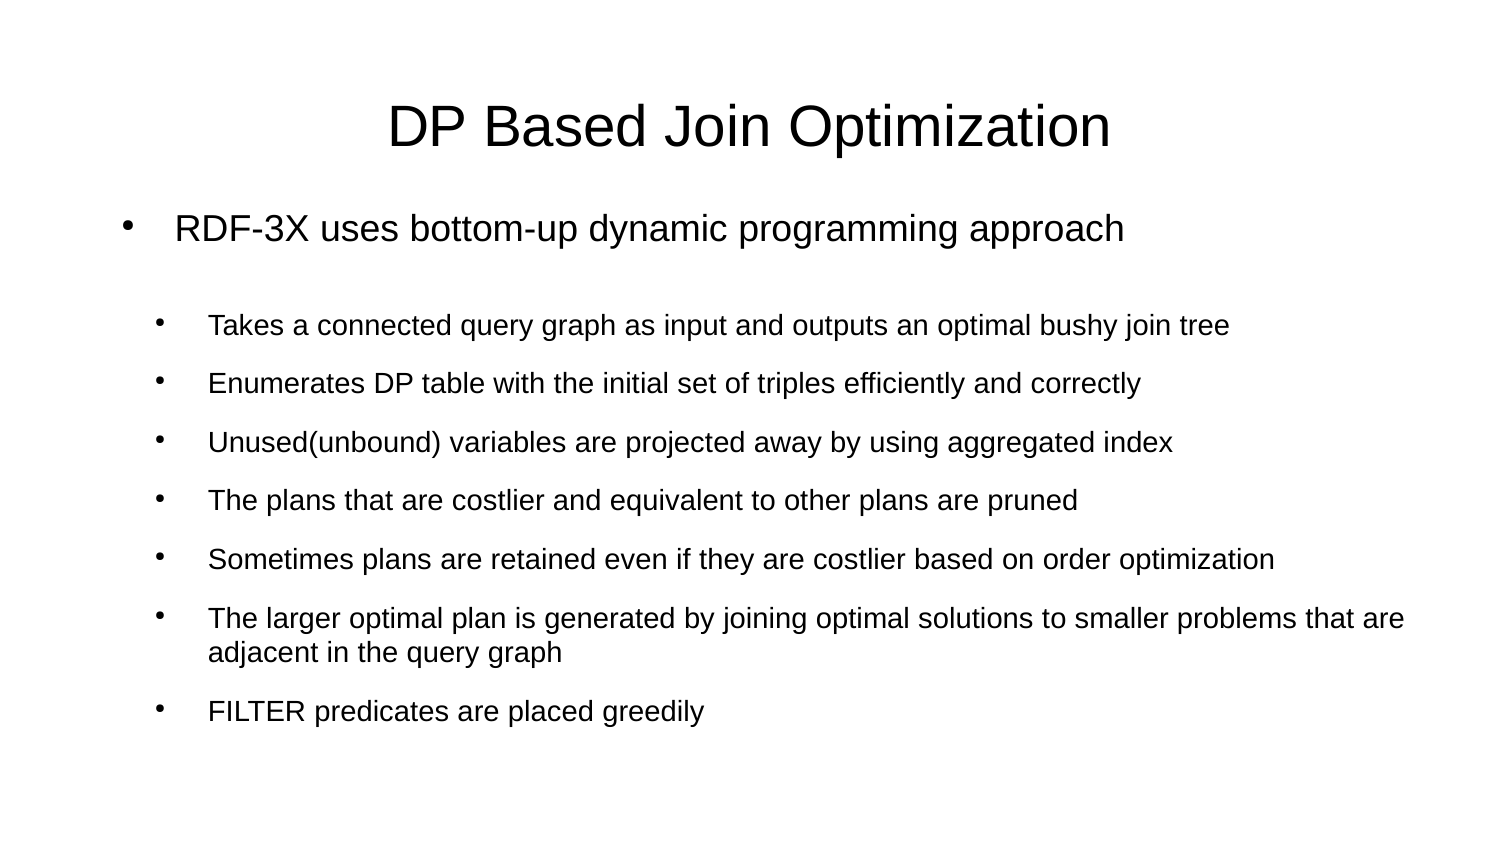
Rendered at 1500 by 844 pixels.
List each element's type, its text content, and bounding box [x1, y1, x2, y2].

list RDF-3X uses bottom-up dynamic programming approach Takes a connected query graph as input and outputs an optimal bushy join tree Enumerates DP table with the initial set of triples efficiently and correctly Unused(unbound) variables are projected away by using aggregated index The plans that are costlier and equivalent to other plans are pruned Sometimes plans are retained even if they are costlier based on order optimization The larger optimal plan is generated by joining optimal solutions to smaller problems that are adjacent in the query graph FILTER predicates are placed greedily [51, 189, 1449, 750]
title DP Based Join Optimization [51, 72, 1449, 167]
